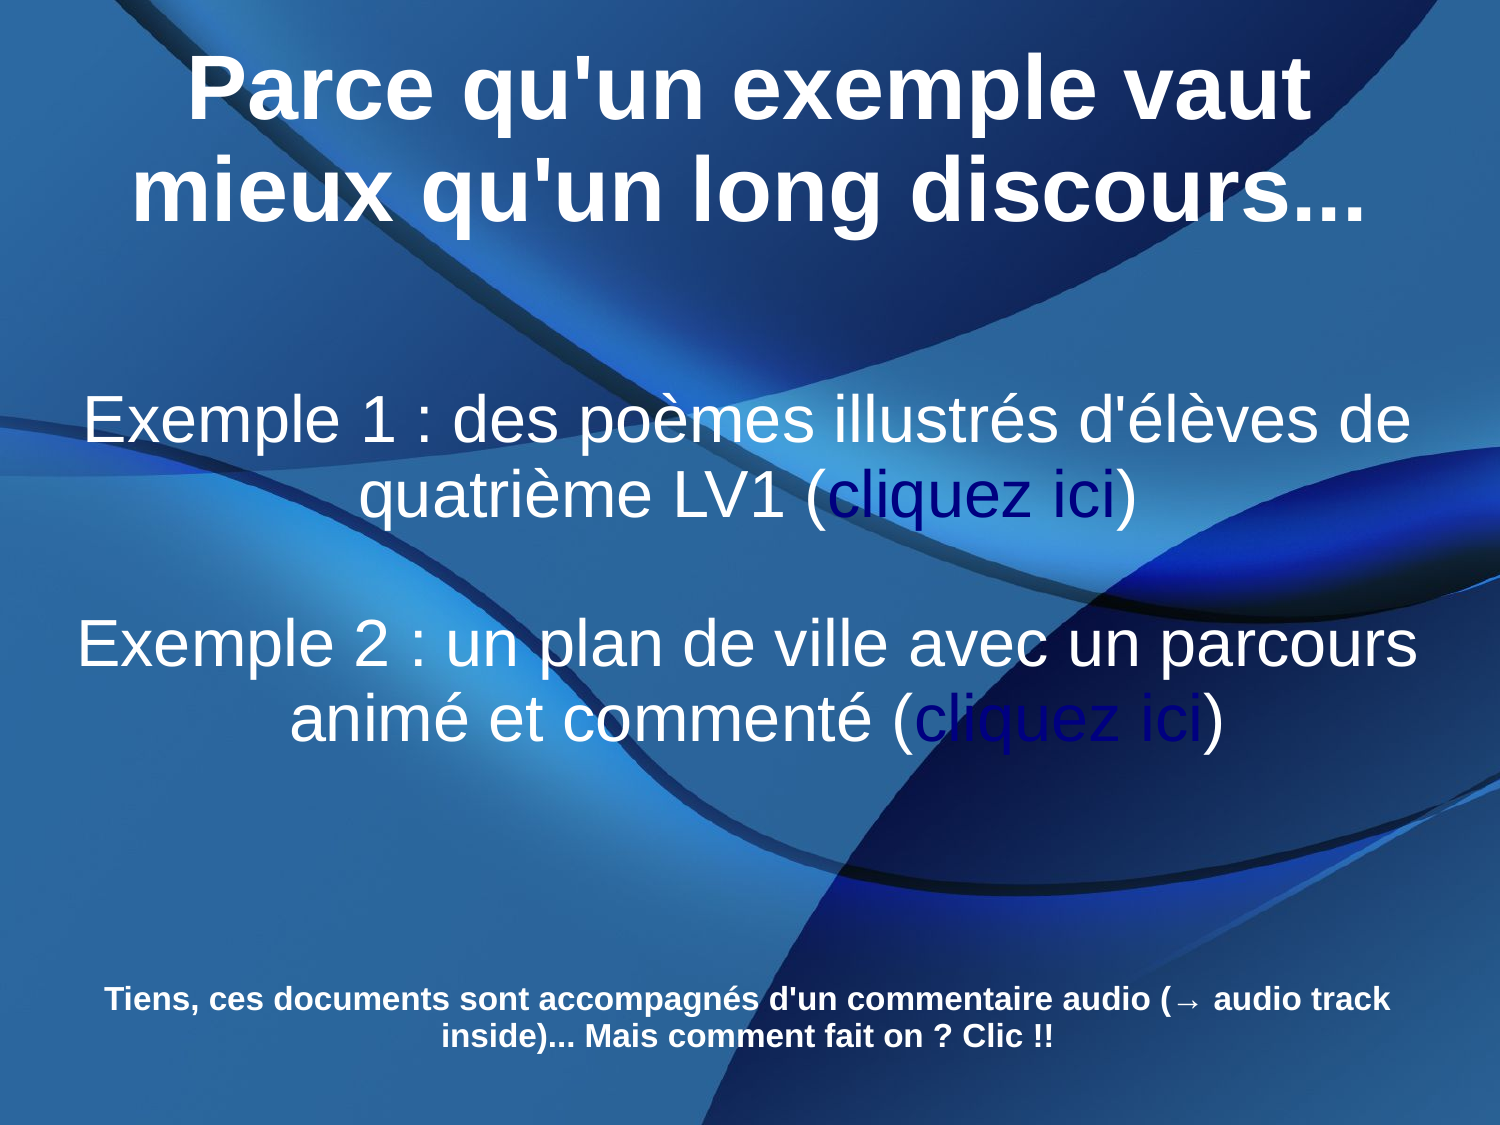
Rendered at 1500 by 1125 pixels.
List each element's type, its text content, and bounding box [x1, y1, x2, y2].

title Parce qu'un exemple vaut mieux qu'un long discours... [75, 36, 1425, 242]
picture [0, 0, 1500, 1125]
subtitle Exemple 1 : des poèmes illustrés d'élèves de quatrième LV1 (cliquez ici) Exemple 2 : un plan de ville avec un parcours animé et commenté (cliquez ici) Tiens, ces documents sont accompagnés d'un commentaire audio (→ audio track inside)... Mais comment fait on ? Clic !! [73, 354, 1424, 1083]
